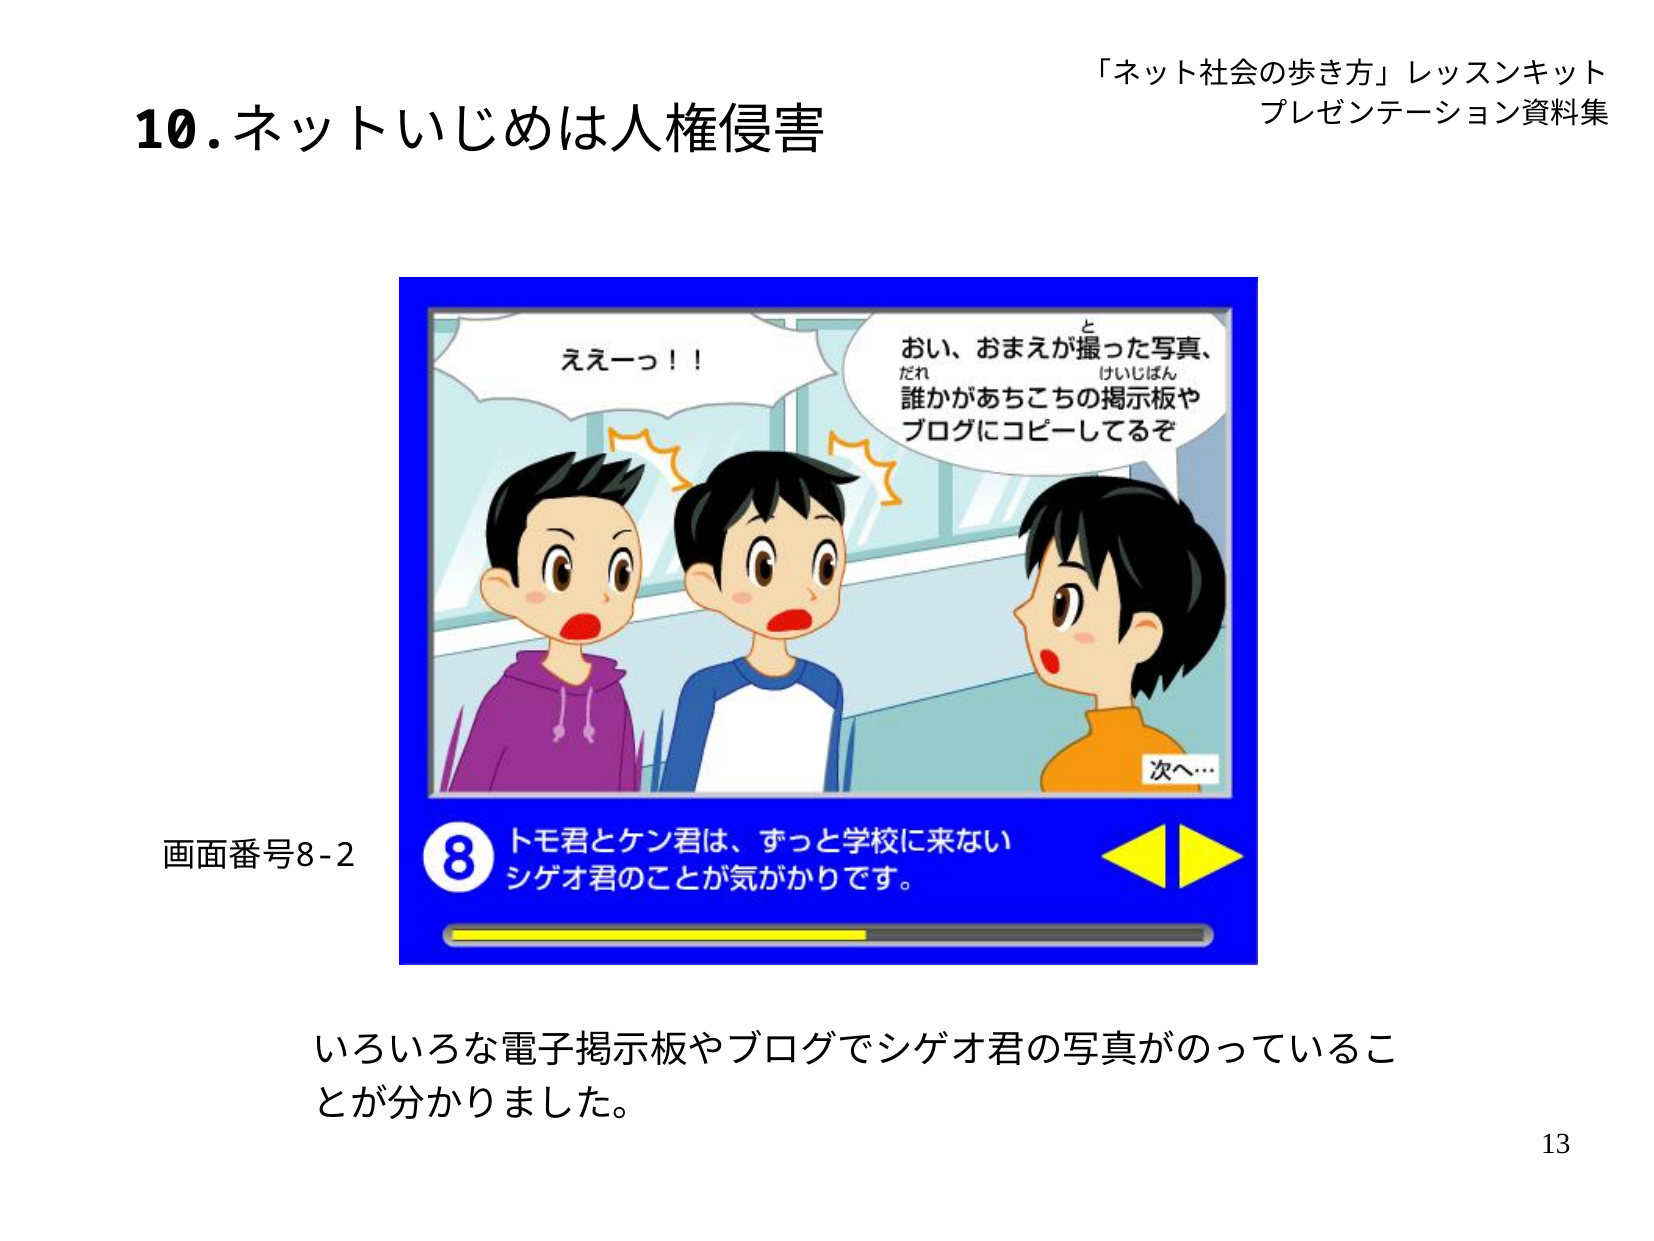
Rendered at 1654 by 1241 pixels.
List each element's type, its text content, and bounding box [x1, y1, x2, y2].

text_box いろいろな電子掲示板やブログでシゲオ君の写真がのっていることが分かりました。 [298, 1011, 1447, 1135]
text_box 10.ネットいじめは人権侵害 [118, 88, 1093, 169]
text_box 「ネット社会の歩き方」レッスンキット プレゼンテーション資料集 [1062, 44, 1625, 139]
text_box 画面番号8-2 [147, 826, 384, 882]
picture [399, 277, 1258, 965]
